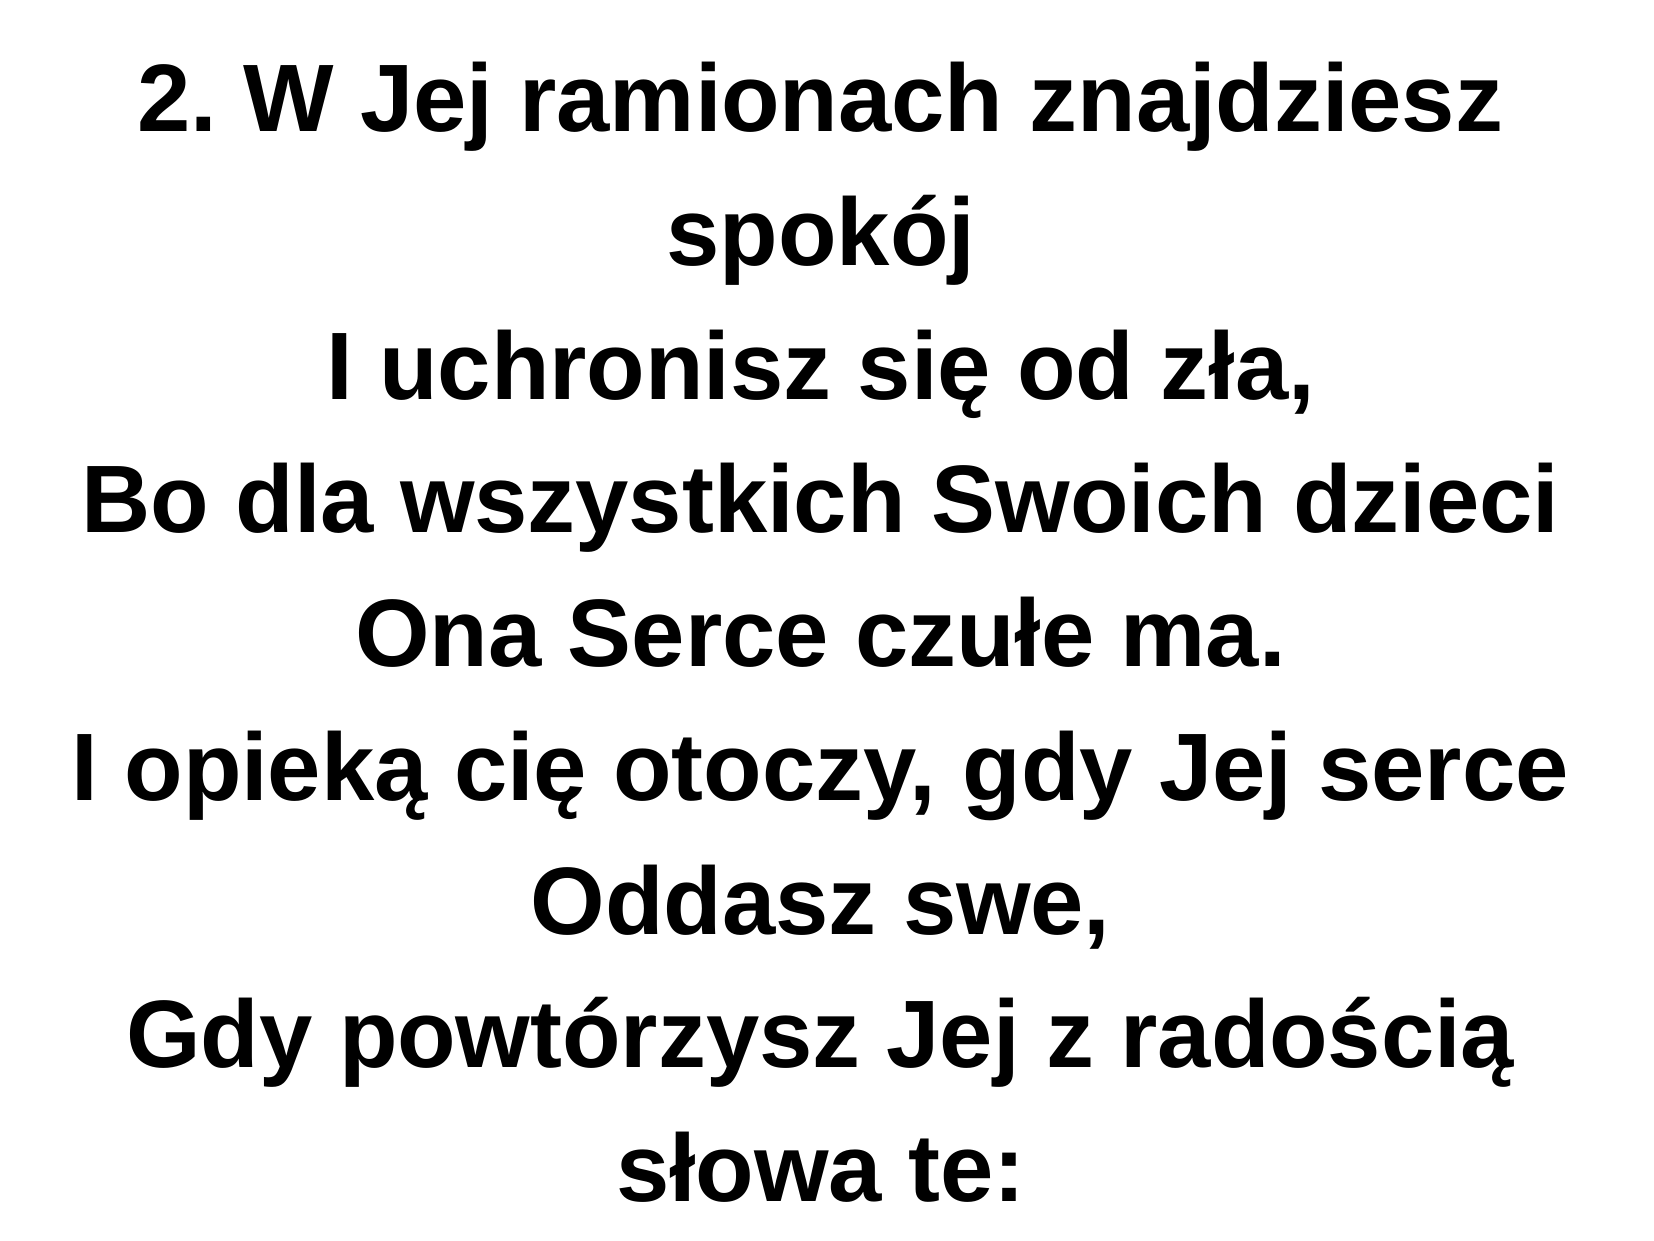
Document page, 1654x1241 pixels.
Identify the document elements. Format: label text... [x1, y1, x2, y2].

subtitle 2. W Jej ramionach znajdziesz spokój I uchronisz się od zła, Bo dla wszystkich Swoich dzieci Ona Serce czułe ma. I opieką cię otoczy, gdy Jej serce Oddasz swe, Gdy powtórzysz Jej z radością słowa te: [0, 0, 1642, 1241]
